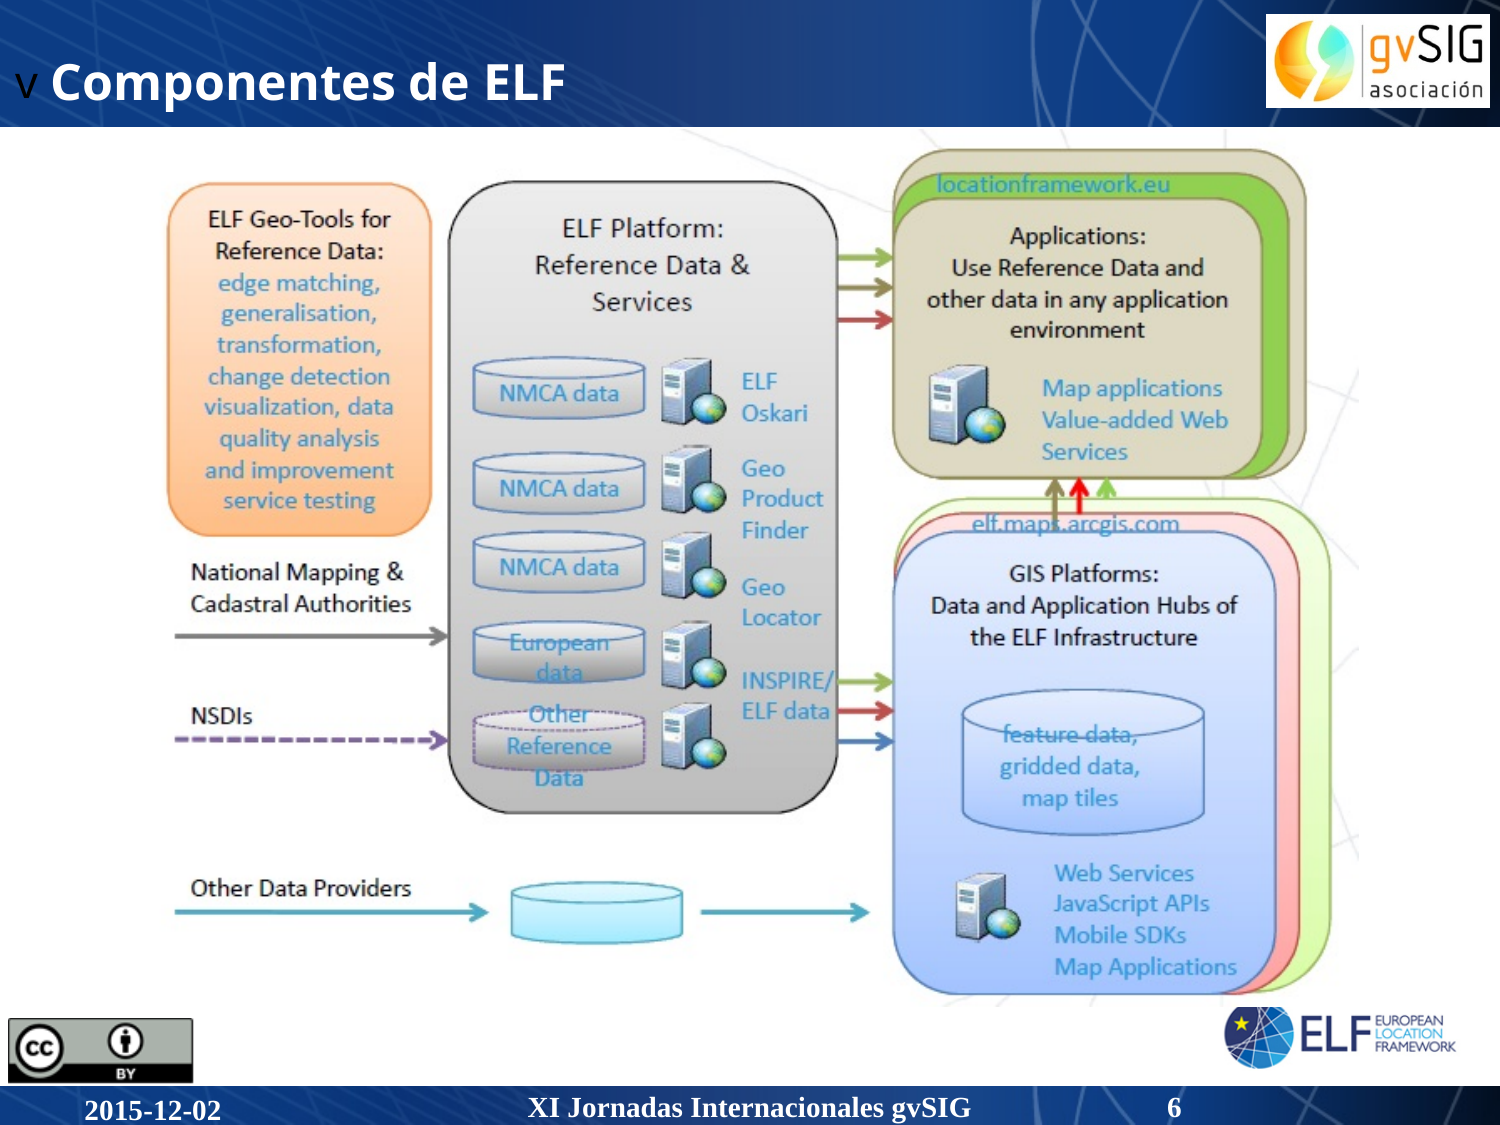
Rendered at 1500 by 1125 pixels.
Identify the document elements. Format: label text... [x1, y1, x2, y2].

title Componentes de ELF [0, 43, 1276, 107]
picture [135, 129, 1359, 1007]
